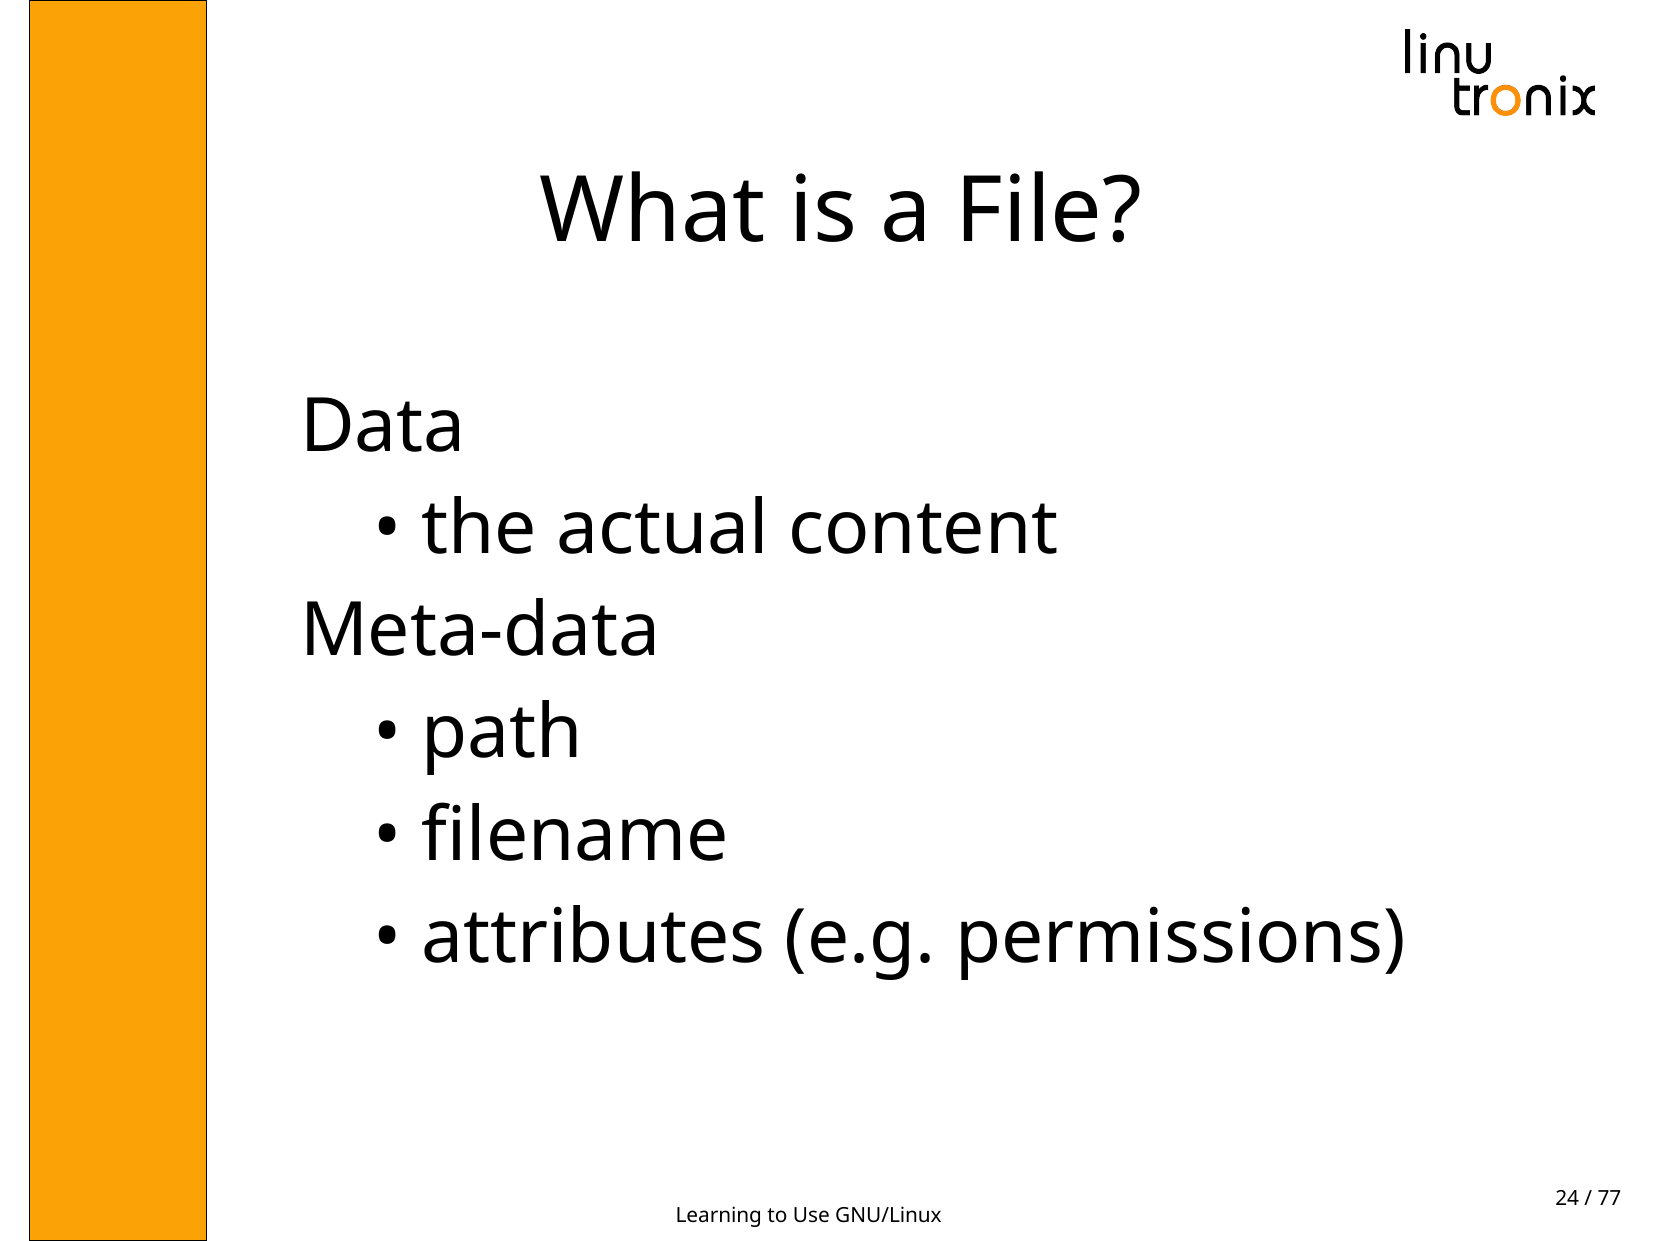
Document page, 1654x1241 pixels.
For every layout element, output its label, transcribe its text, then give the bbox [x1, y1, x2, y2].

text_box Data • the actual content Meta-data • path • filename • attributes (e.g. permissions) [300, 370, 1504, 956]
text_box What is a File? [539, 143, 1201, 263]
picture [1405, 29, 1595, 116]
